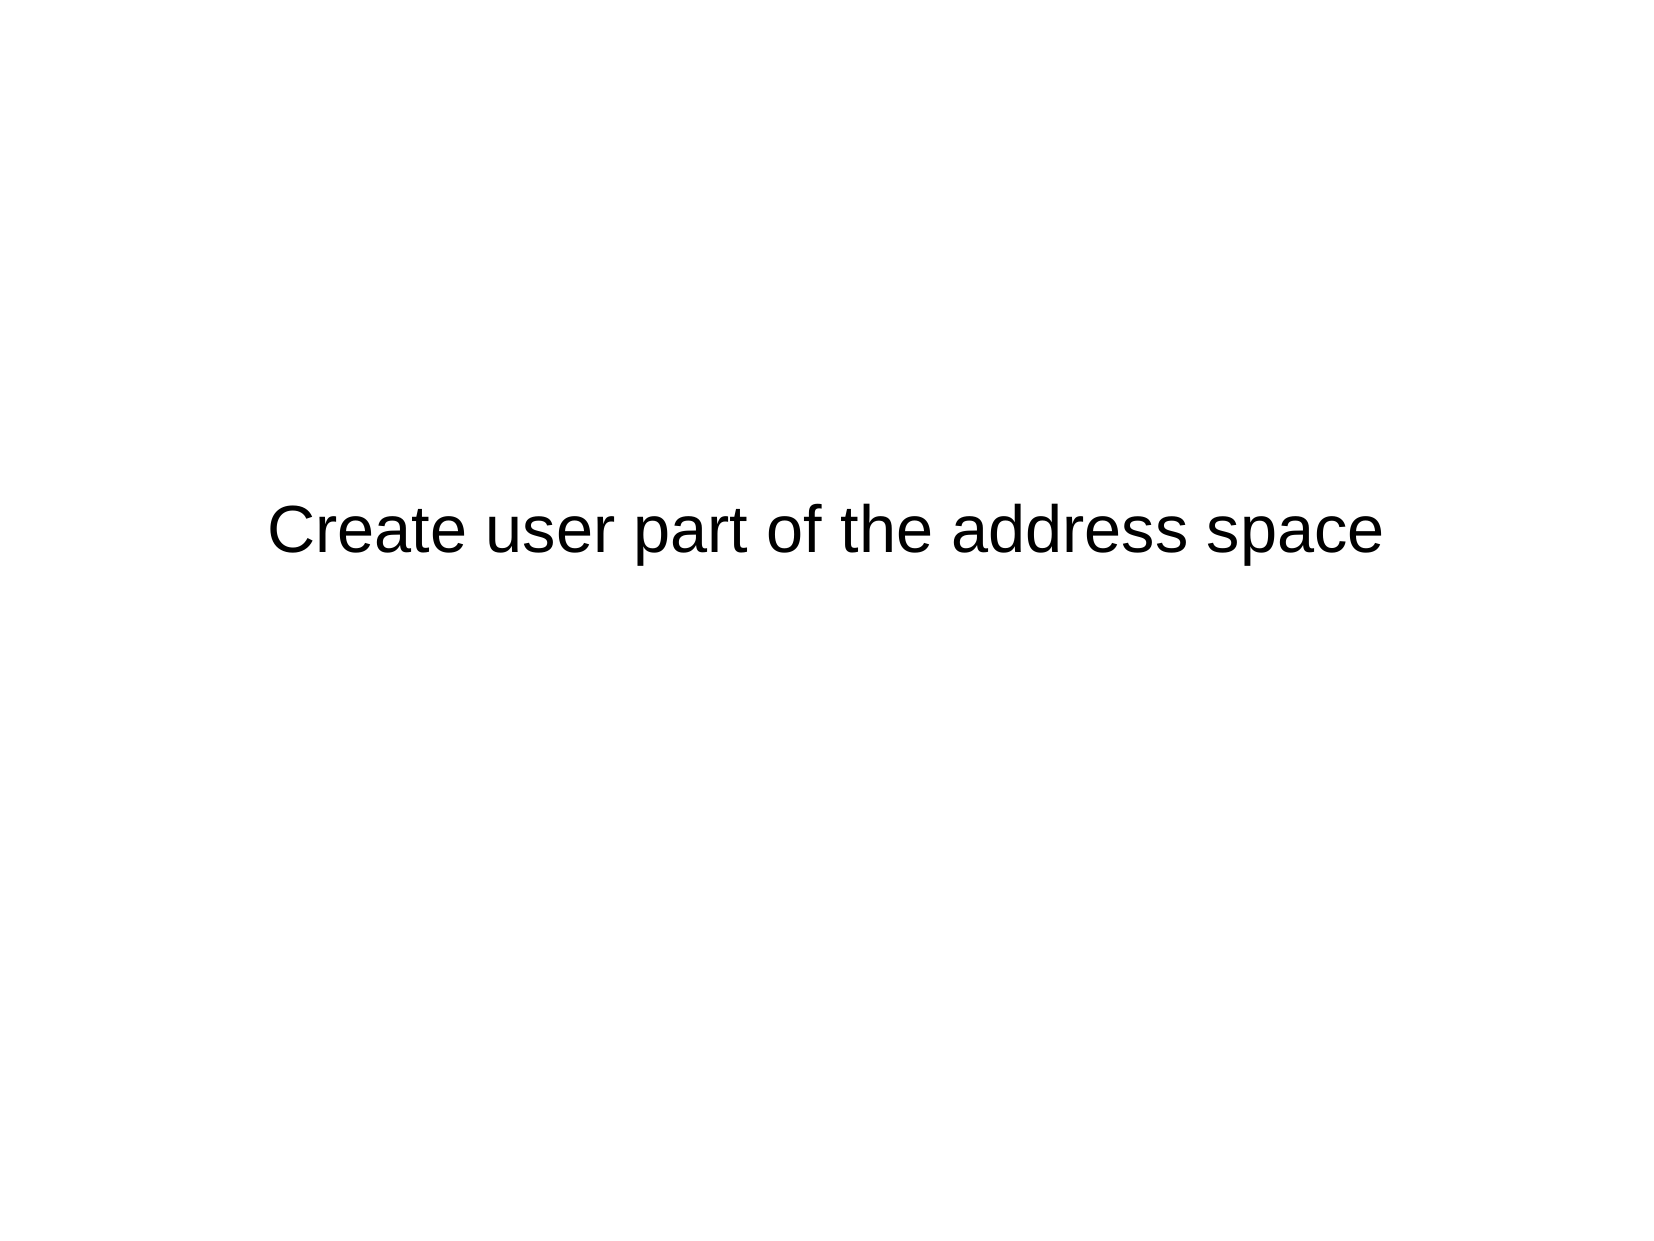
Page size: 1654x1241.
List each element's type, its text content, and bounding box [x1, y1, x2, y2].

subtitle Create user part of the address space [82, 49, 1571, 1010]
